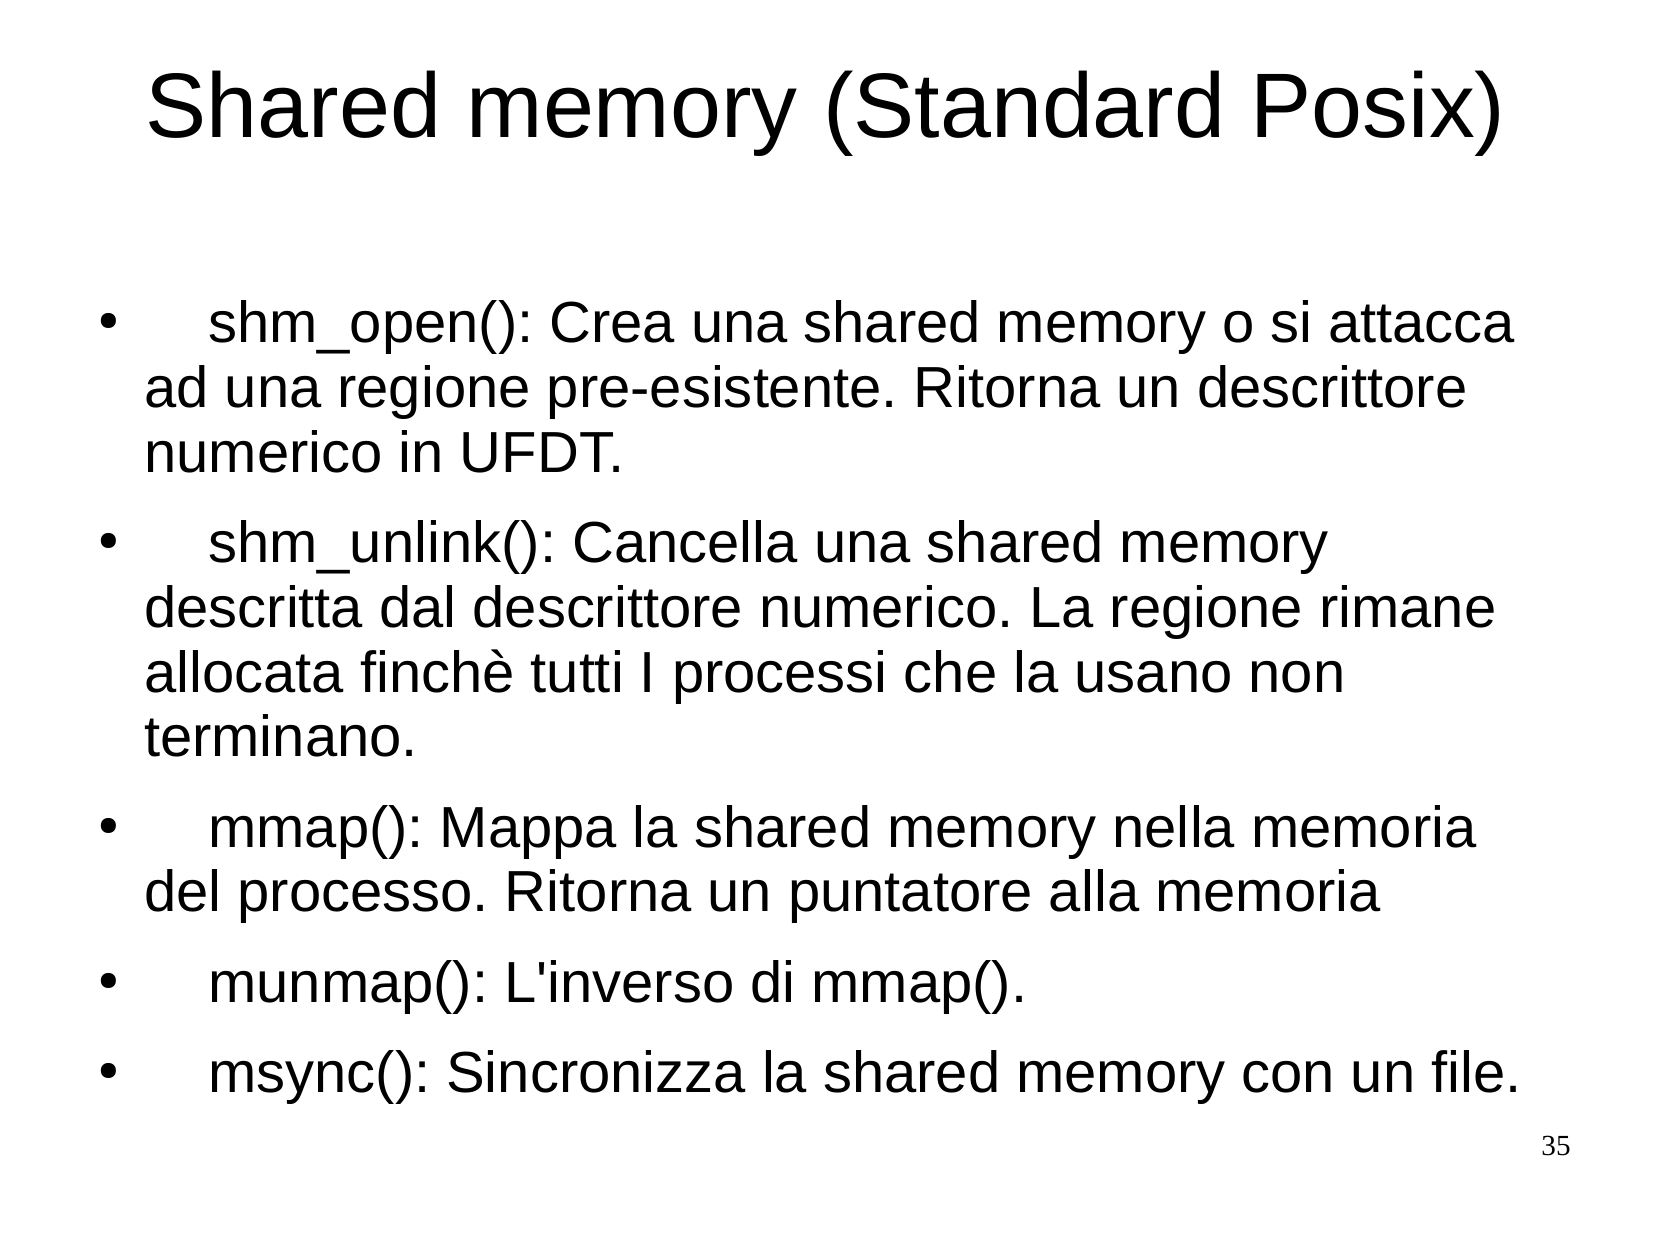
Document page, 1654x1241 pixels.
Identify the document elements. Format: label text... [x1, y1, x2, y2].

list shm_open(): Crea una shared memory o si attacca ad una regione pre-esistente. Ritorna un descrittore numerico in UFDT. shm_unlink(): Cancella una shared memory descritta dal descrittore numerico. La regione rimane allocata finchè tutti I processi che la usano non terminano. mmap(): Mappa la shared memory nella memoria del processo. Ritorna un puntatore alla memoria munmap(): L'inverso di mmap(). msync(): Sincronizza la shared memory con un file. [82, 290, 1538, 1126]
title Shared memory (Standard Posix) [82, 2, 1571, 210]
